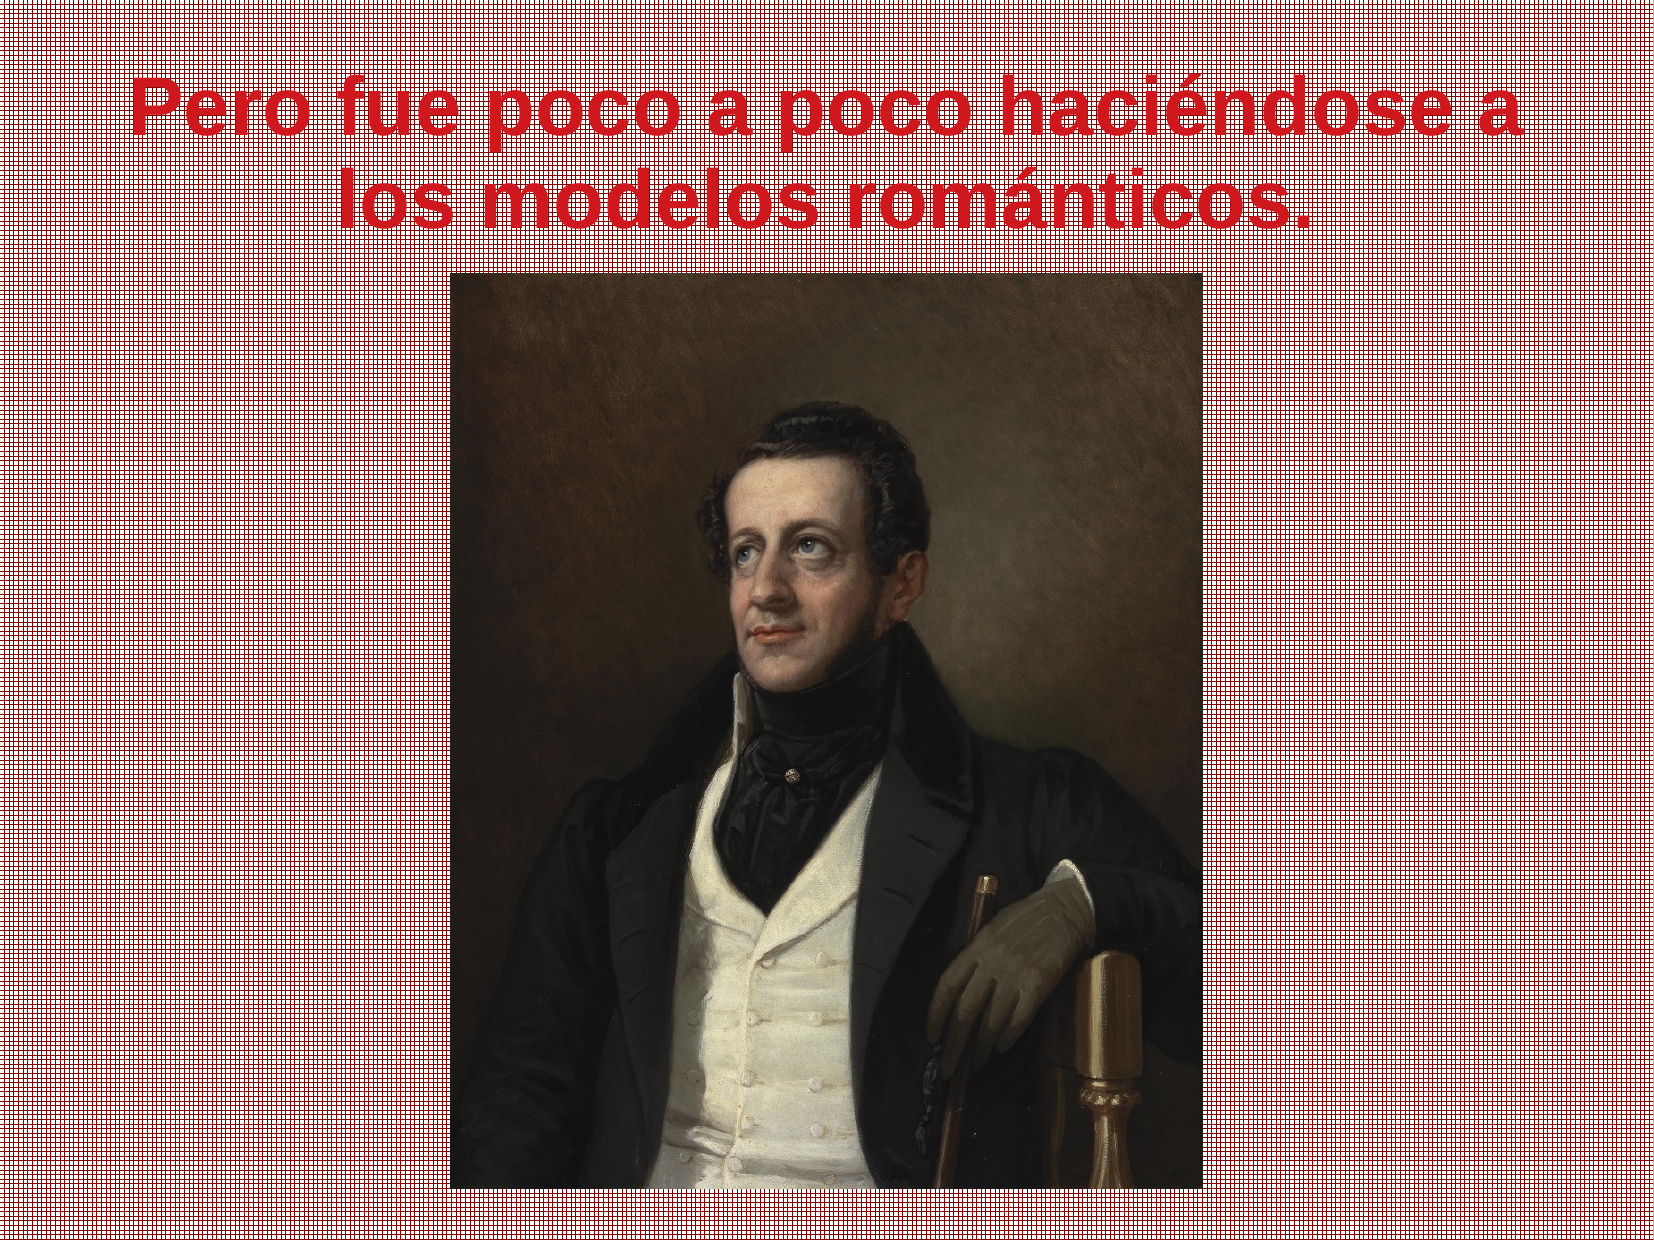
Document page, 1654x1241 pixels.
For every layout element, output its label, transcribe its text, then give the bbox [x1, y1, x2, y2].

picture [450, 273, 1203, 1189]
title Pero fue poco a poco haciéndose a los modelos románticos. [82, 49, 1571, 257]
